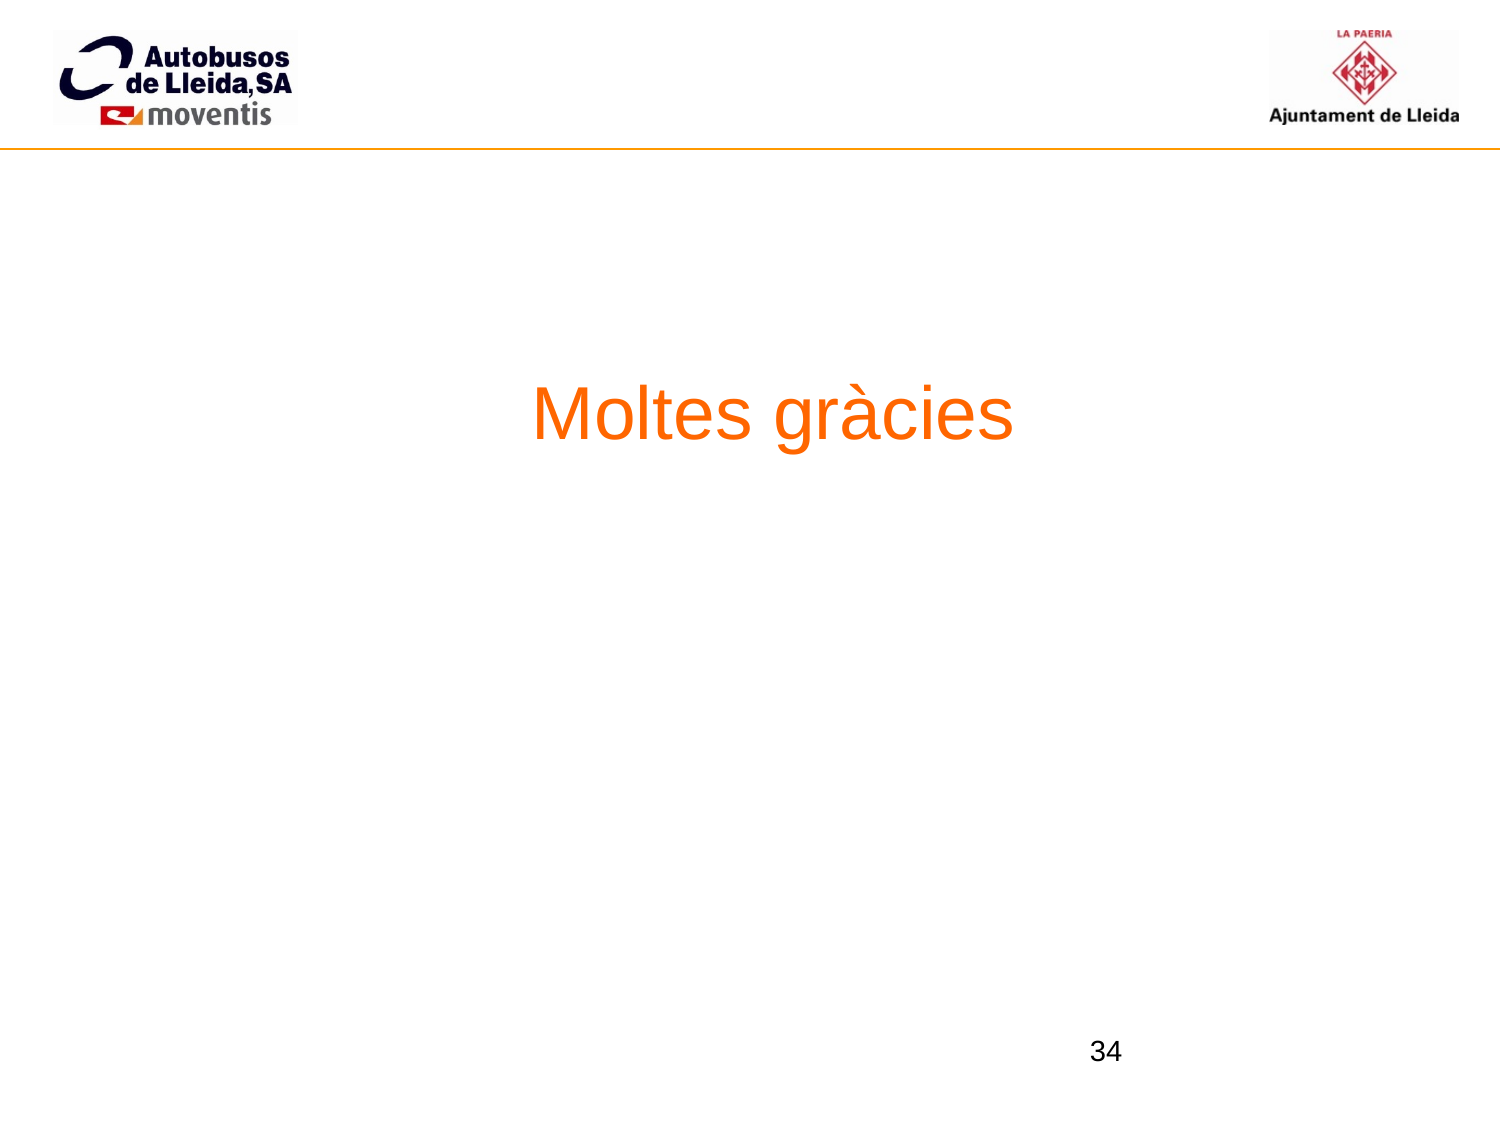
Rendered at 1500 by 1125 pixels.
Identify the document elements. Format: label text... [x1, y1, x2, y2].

text_box 34 [1074, 1024, 1426, 1103]
text_box Moltes gràcies [371, 256, 1176, 563]
